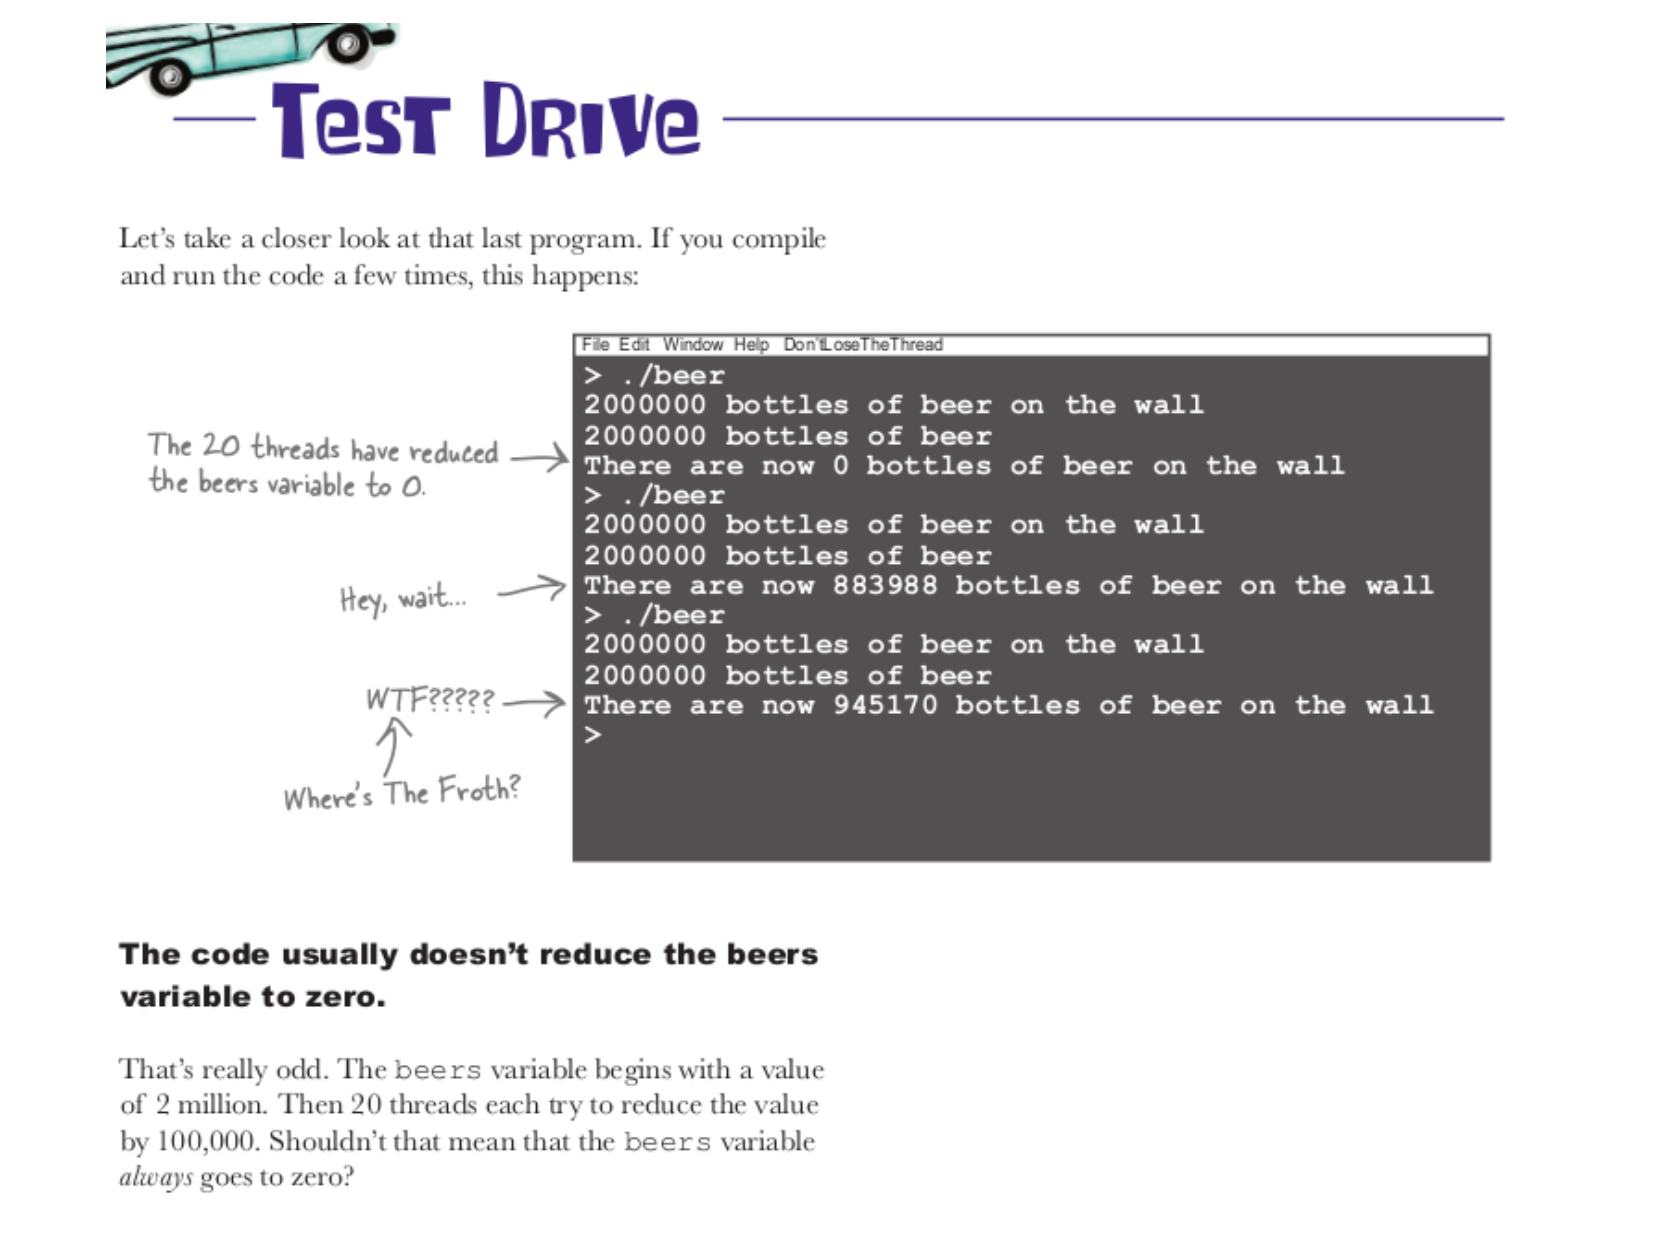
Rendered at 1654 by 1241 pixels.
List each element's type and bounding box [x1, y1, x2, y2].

picture [106, 23, 1548, 1217]
